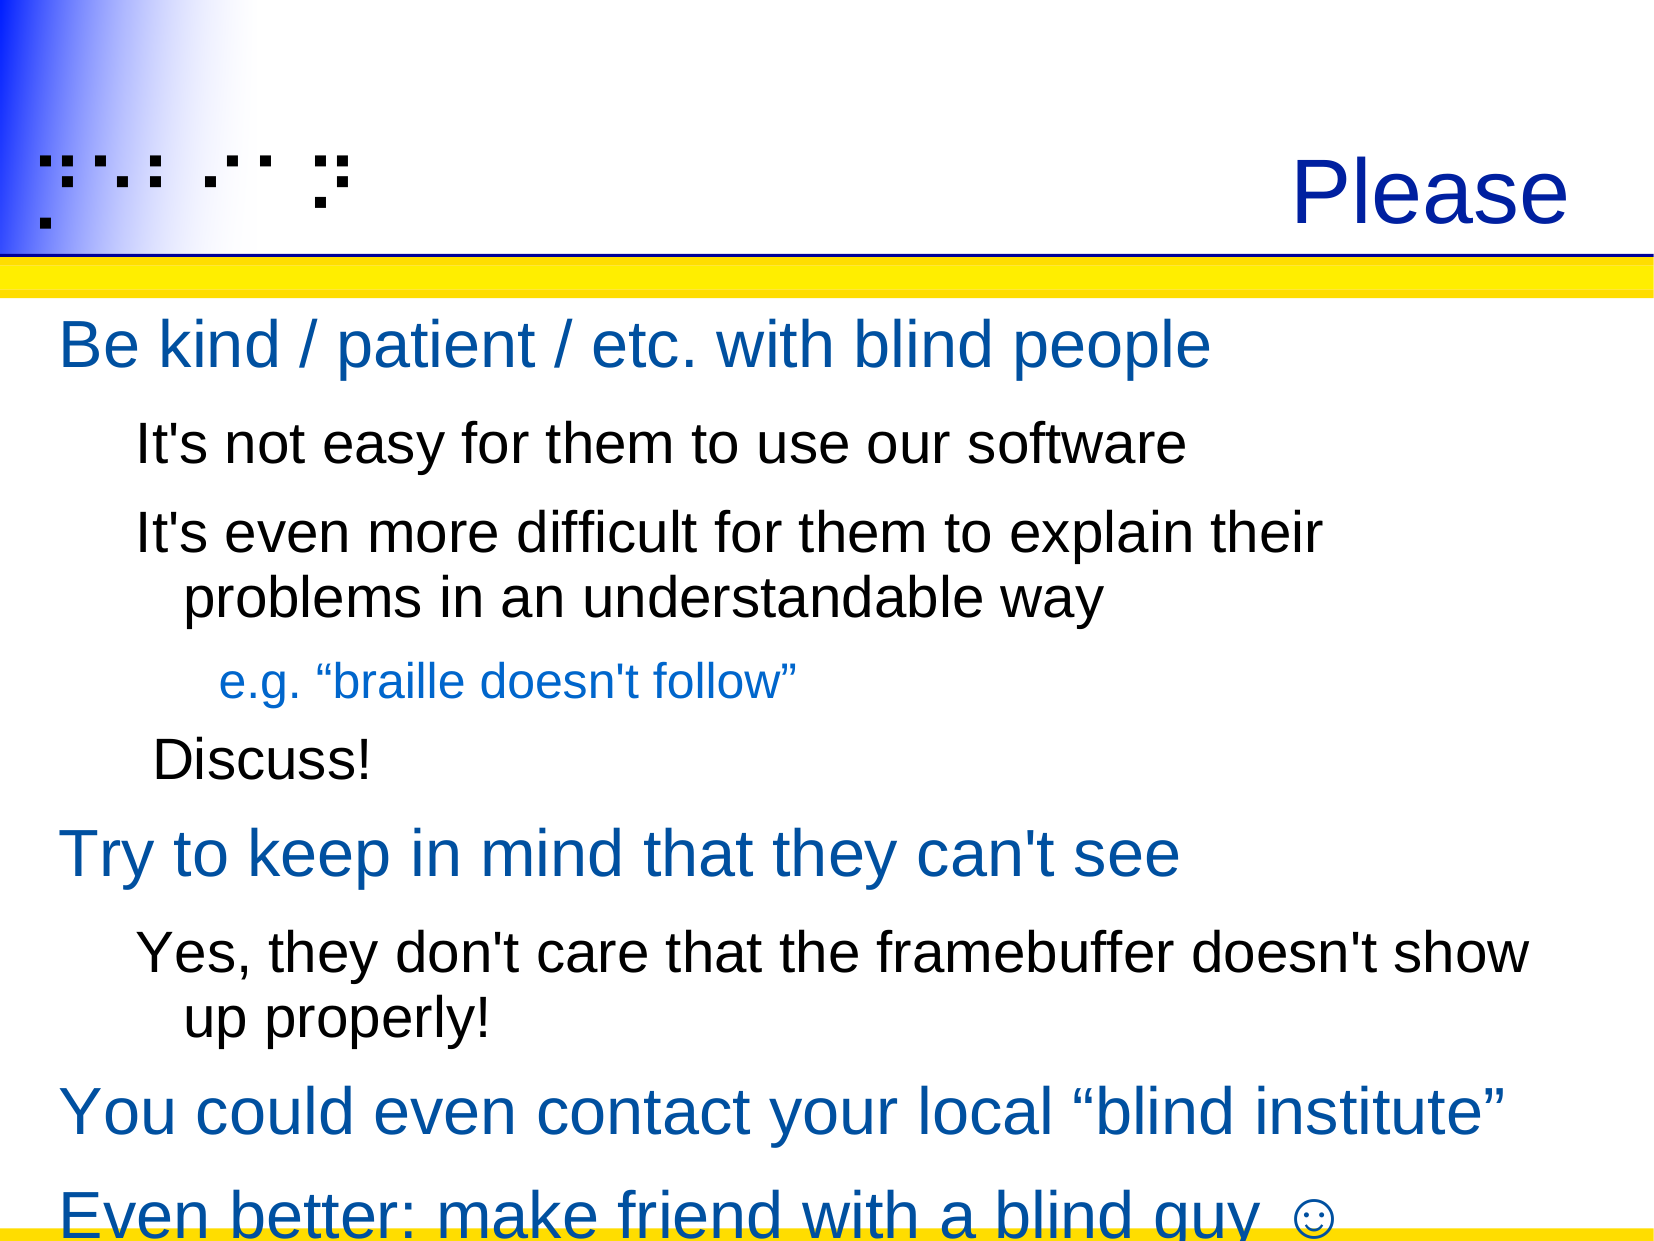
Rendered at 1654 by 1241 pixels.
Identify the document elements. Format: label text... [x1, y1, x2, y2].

title Please [372, 134, 1571, 250]
list Be kind / patient / etc. with blind people It's not easy for them to use our software It's even more difficult for them to explain their problems in an understandable way e.g. “braille doesn't follow” Discuss! Try to keep in mind that they can't see Yes, they don't care that the framebuffer doesn't show up properly! You could even contact your local “blind institute” Even better: make friend with a blind guy ☺ [41, 307, 1571, 1241]
